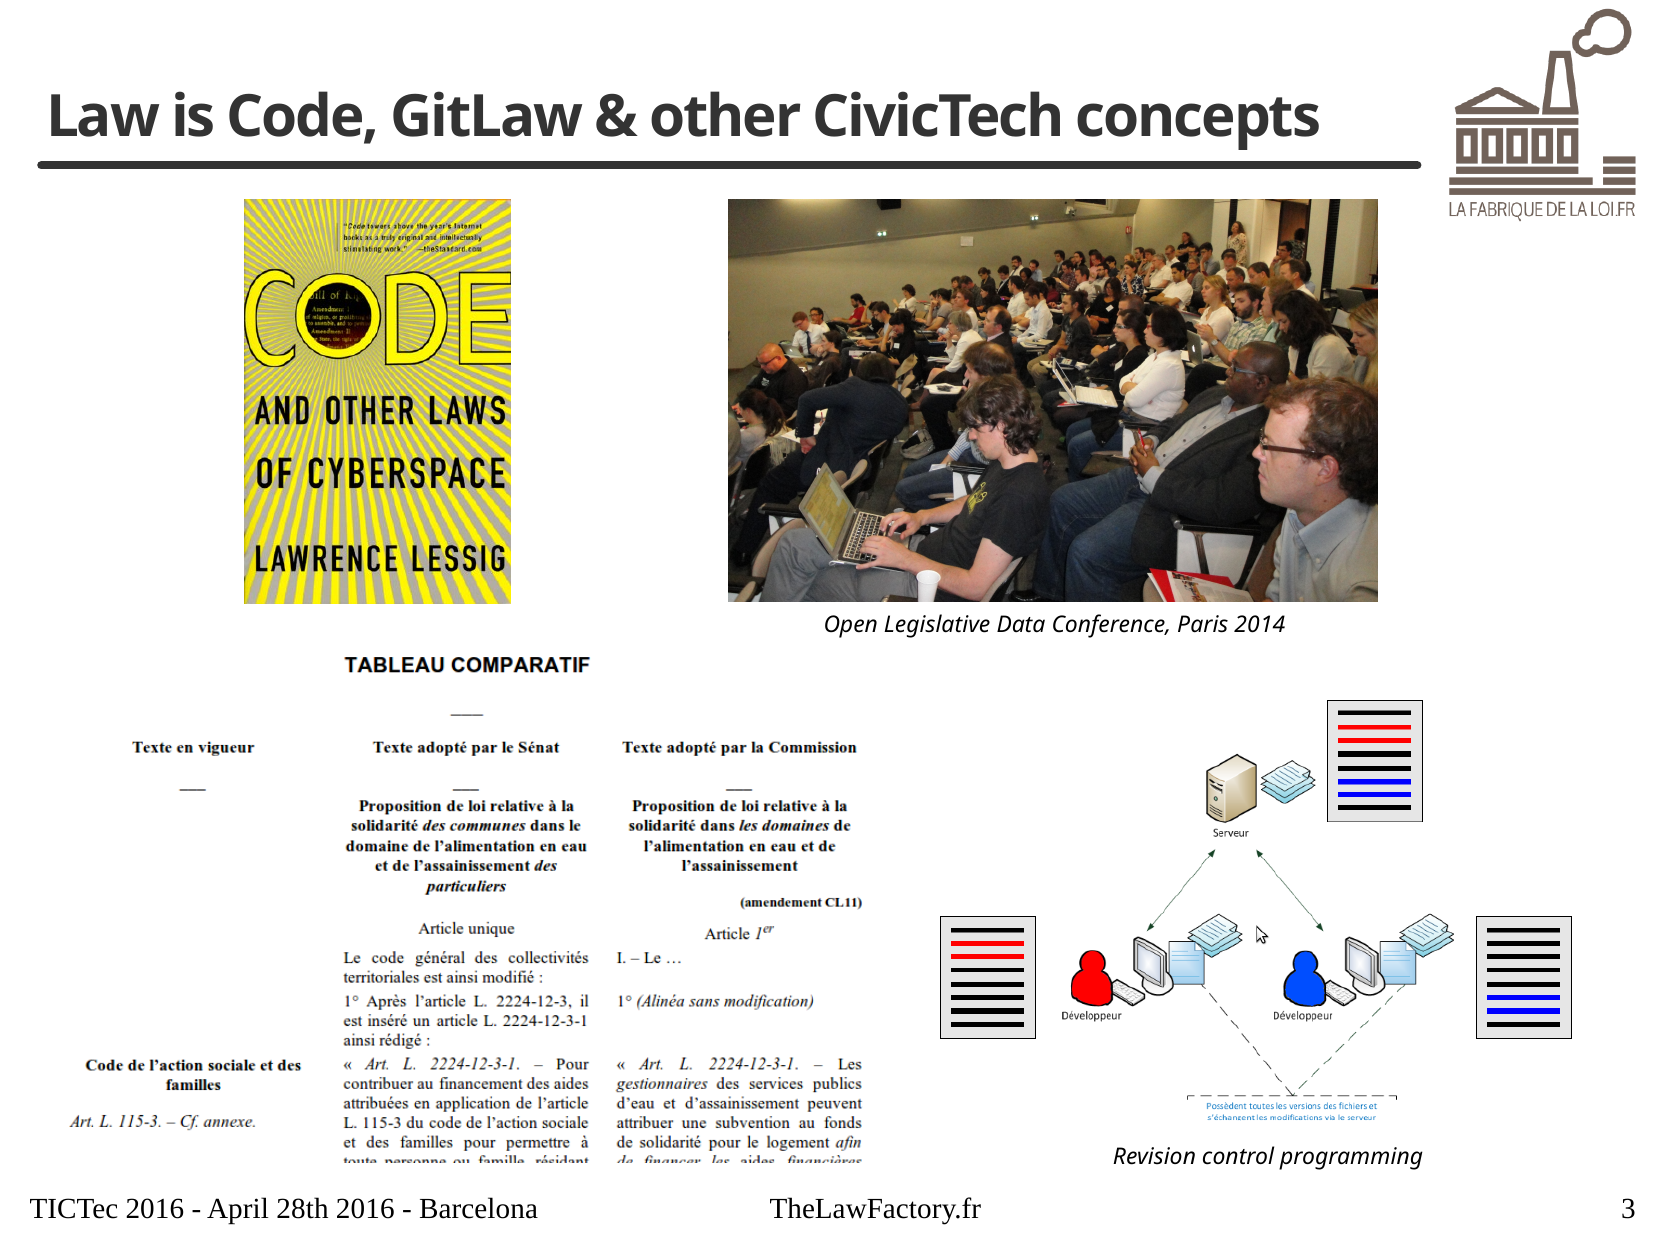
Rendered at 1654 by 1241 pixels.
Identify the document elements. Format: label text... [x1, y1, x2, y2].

picture [728, 199, 1378, 602]
text_box Revision control programming [956, 1132, 1580, 1173]
picture [244, 199, 511, 604]
picture [1429, 0, 1654, 225]
title Law is Code, GitLaw & other CivicTech concepts [29, 37, 1518, 189]
text_box Open Legislative Data Conference, Paris 2014 [743, 600, 1367, 641]
picture [923, 674, 1591, 1154]
picture [41, 643, 878, 1163]
